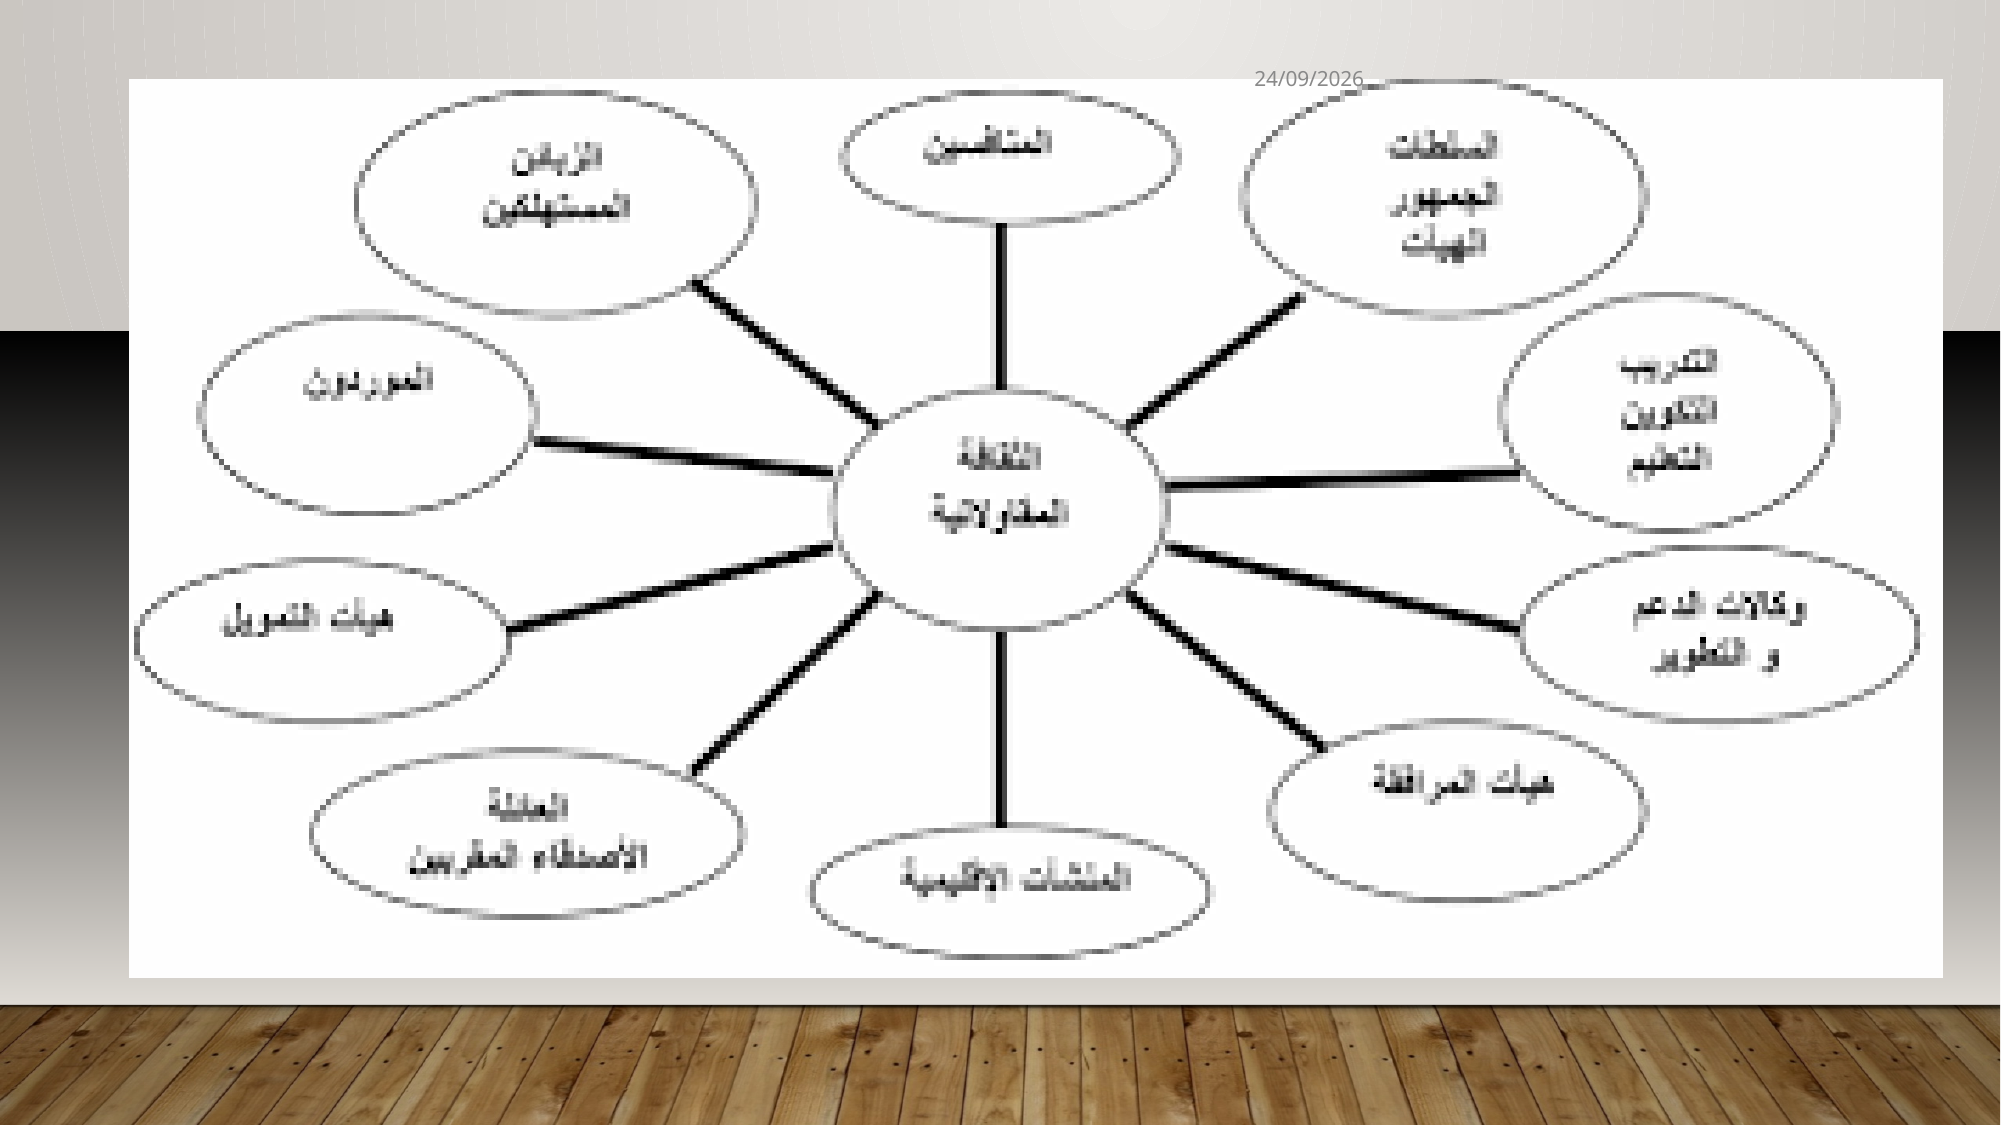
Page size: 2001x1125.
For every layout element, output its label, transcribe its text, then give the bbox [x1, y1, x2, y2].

text_box 19/02/2020 [1239, 54, 1814, 105]
picture [129, 79, 1943, 978]
